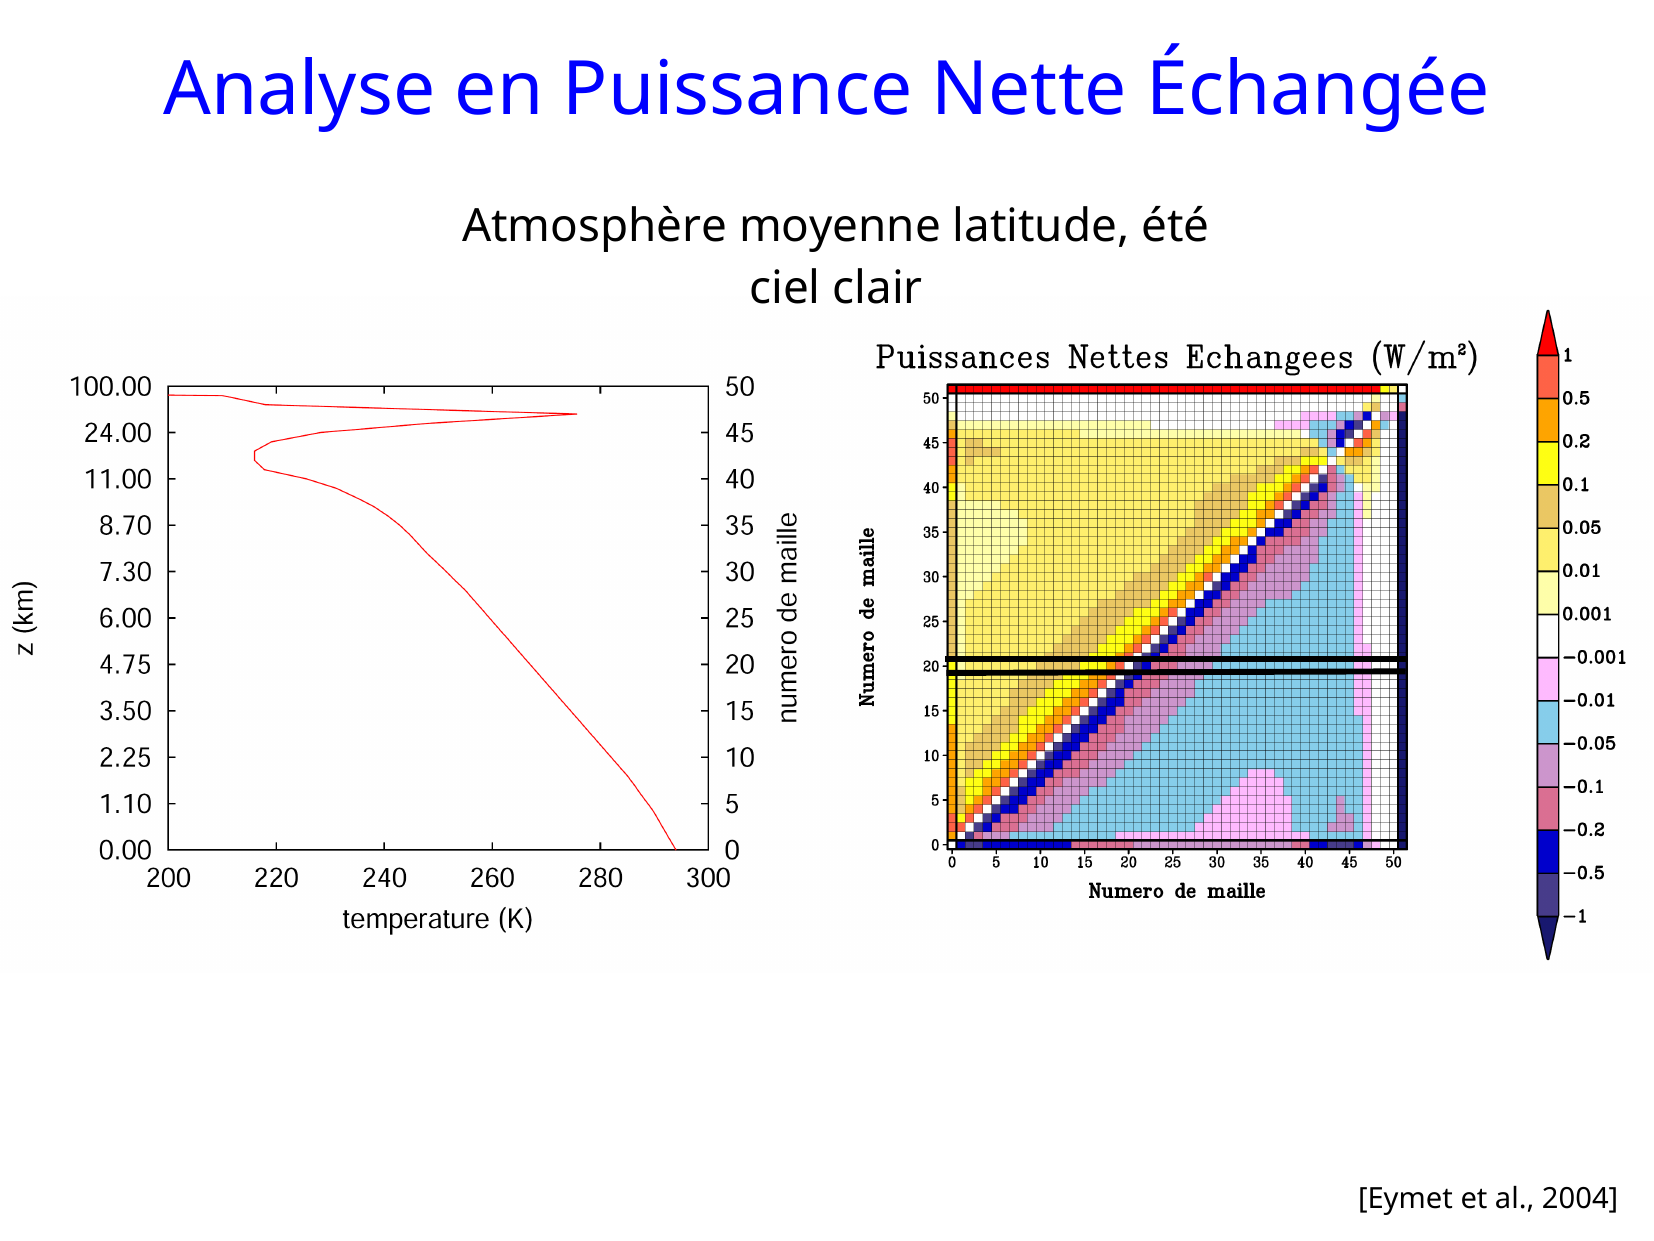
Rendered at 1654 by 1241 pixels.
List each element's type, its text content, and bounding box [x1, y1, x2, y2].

picture [0, 296, 1653, 973]
title Analyse en Puissance Nette Échangée [82, 16, 1571, 155]
text_box Atmosphère moyenne latitude, été ciel clair [257, 184, 1415, 305]
text_box [Eymet et al., 2004] [1169, 1174, 1634, 1231]
